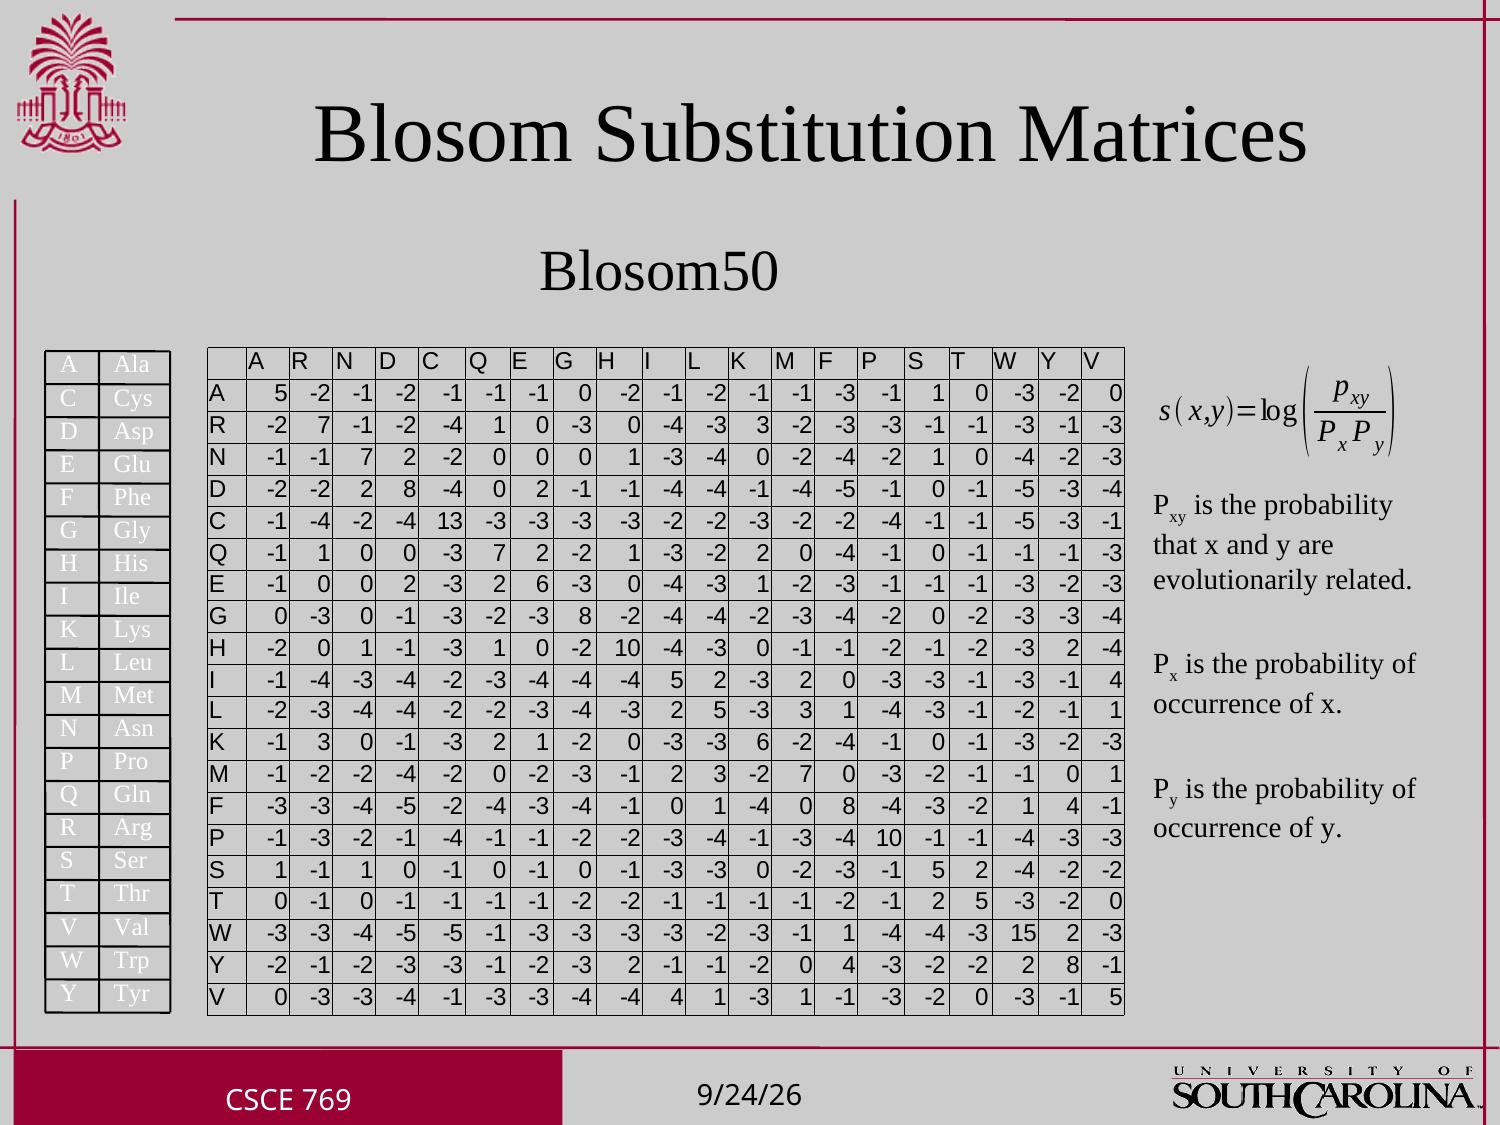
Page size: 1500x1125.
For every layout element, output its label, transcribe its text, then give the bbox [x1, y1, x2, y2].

text_box Tyr [101, 981, 169, 1011]
text_box L [47, 650, 98, 680]
chart [1149, 364, 1413, 460]
text_box M [47, 683, 98, 713]
text_box K [47, 617, 98, 647]
text_box Trp [101, 948, 169, 978]
text_box R [47, 815, 98, 845]
text_box Y [47, 981, 98, 1011]
text_box D [47, 419, 97, 449]
text_box His [101, 551, 169, 581]
text_box Gly [101, 518, 169, 548]
text_box H [47, 551, 98, 581]
text_box W [47, 948, 98, 978]
text_box V [47, 915, 98, 945]
text_box Asn [101, 717, 169, 747]
text_box Leu [101, 650, 169, 680]
text_box Ser [101, 849, 169, 879]
title Blosom Substitution Matrices [174, 9, 1450, 188]
text_box Met [101, 683, 169, 714]
picture [1162, 1050, 1483, 1125]
text_box Ala [101, 353, 169, 383]
text_box Q [47, 783, 98, 812]
text_box G [47, 518, 98, 548]
text_box Arg [101, 815, 169, 846]
text_box Pro [101, 750, 169, 780]
picture [12, 12, 131, 155]
text_box Pxy is the probability that x and y are evolutionarily related. Px is the probability of occurrence of x. Py is the probability of occurrence of y. [1138, 477, 1449, 852]
text_box C [47, 386, 97, 416]
text_box I [47, 584, 98, 614]
text_box N [47, 716, 98, 746]
text_box Glu [101, 452, 169, 482]
chart [207, 347, 1131, 1021]
text_box Lys [101, 617, 169, 647]
text_box Blosom50 [525, 224, 795, 310]
text_box T [47, 881, 98, 912]
text_box F [47, 485, 98, 515]
text_box P [47, 749, 98, 780]
text_box Ile [101, 584, 169, 614]
text_box Thr [101, 882, 169, 912]
text_box Phe [101, 485, 169, 515]
text_box Gln [101, 783, 169, 813]
text_box Asp [101, 419, 169, 449]
text_box A [47, 353, 97, 383]
text_box Cys [101, 386, 169, 416]
text_box Val [101, 915, 169, 945]
text_box S [47, 848, 98, 879]
text_box E [47, 452, 97, 482]
